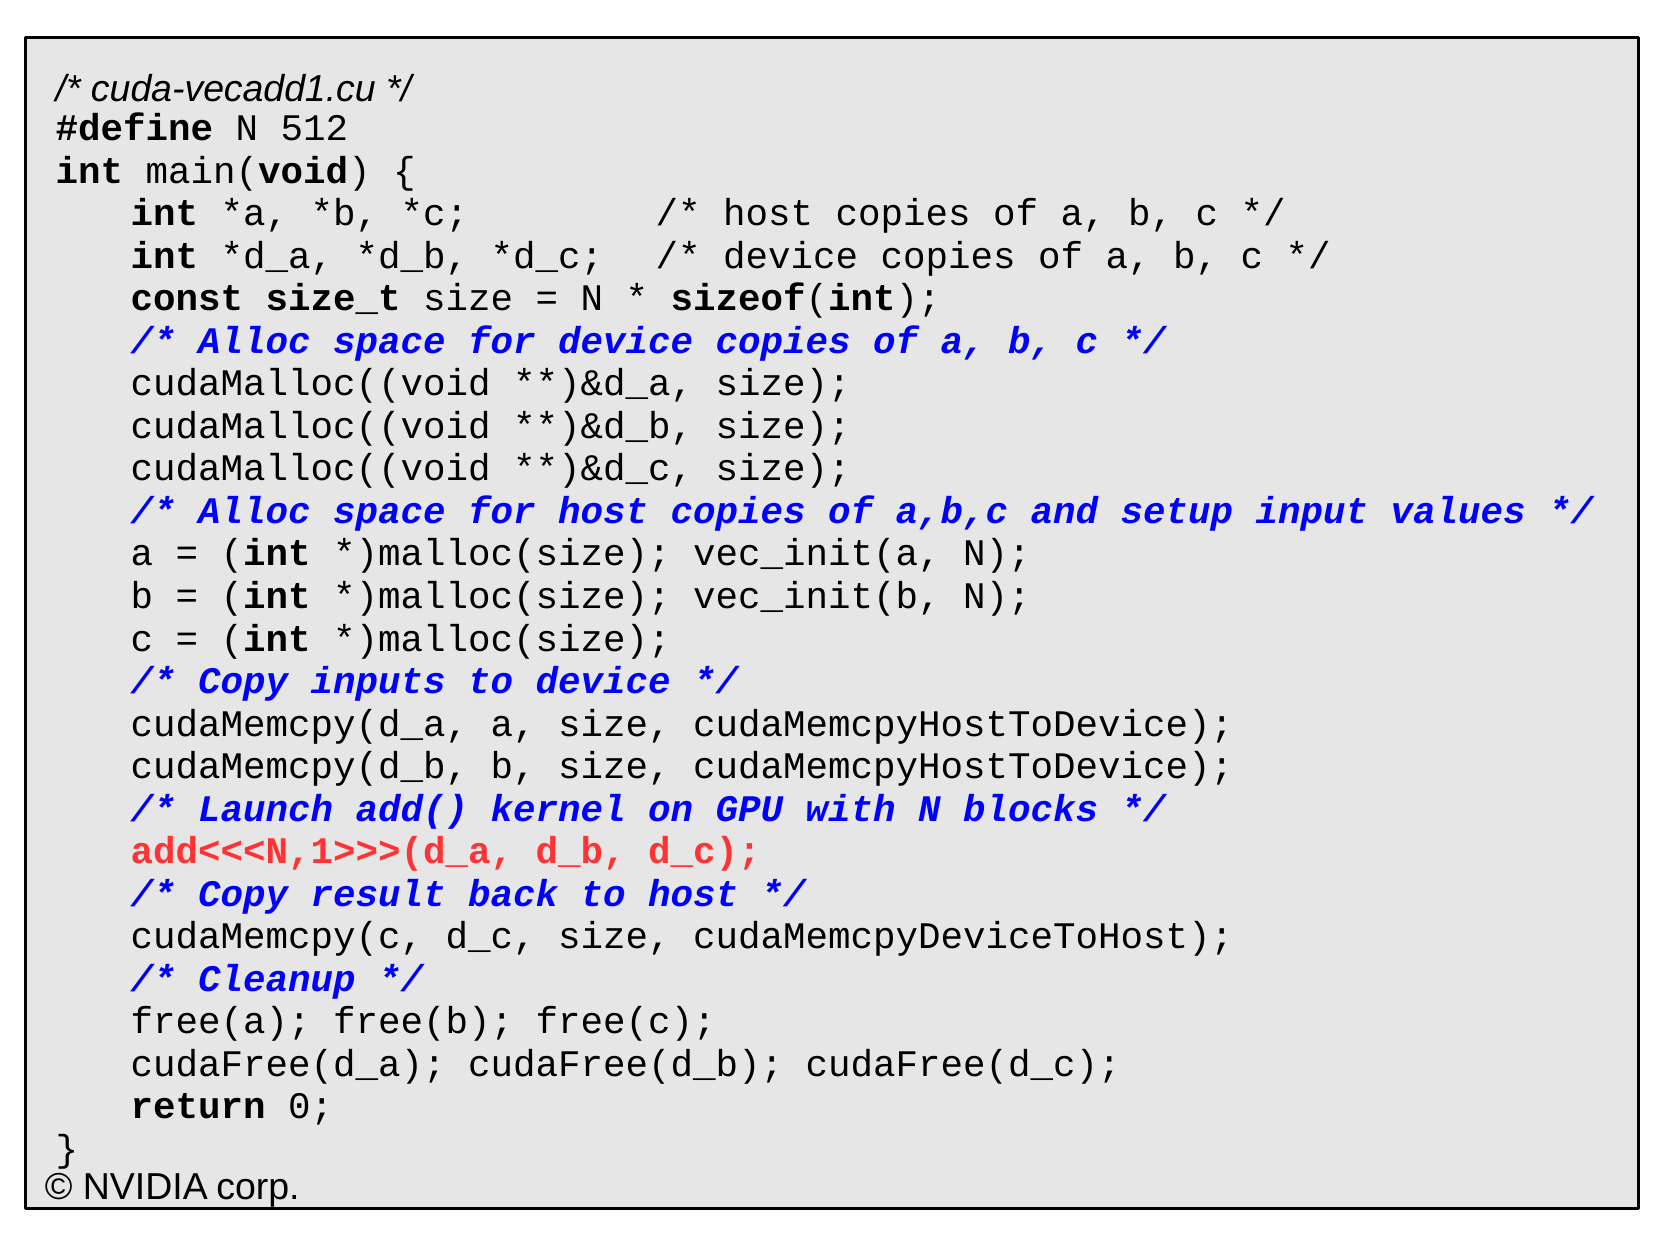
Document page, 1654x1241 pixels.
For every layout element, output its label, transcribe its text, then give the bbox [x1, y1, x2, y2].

text_box /* cuda-vecadd1.cu */ #define N 512 int main(void) { int *a, *b, *c; /* host copies of a, b, c */ int *d_a, *d_b, *d_c; /* device copies of a, b, c */ const size_t size = N * sizeof(int); /* Alloc space for device copies of a, b, c */ cudaMalloc((void **)&d_a, size); cudaMalloc((void **)&d_b, size); cudaMalloc((void **)&d_c, size); /* Alloc space for host copies of a,b,c and setup input values */ a = (int *)malloc(size); vec_init(a, N); b = (int *)malloc(size); vec_init(b, N); c = (int *)malloc(size); /* Copy inputs to device */ cudaMemcpy(d_a, a, size, cudaMemcpyHostToDevice); cudaMemcpy(d_b, b, size, cudaMemcpyHostToDevice); /* Launch add() kernel on GPU with N blocks */ add<<<N,1>>>(d_a, d_b, d_c); /* Copy result back to host */ cudaMemcpy(c, d_c, size, cudaMemcpyDeviceToHost); /* Cleanup */ free(a); free(b); free(c); cudaFree(d_a); cudaFree(d_b); cudaFree(d_c); return 0; } [25, 37, 1639, 1209]
text_box © NVIDIA corp. [30, 1158, 331, 1216]
